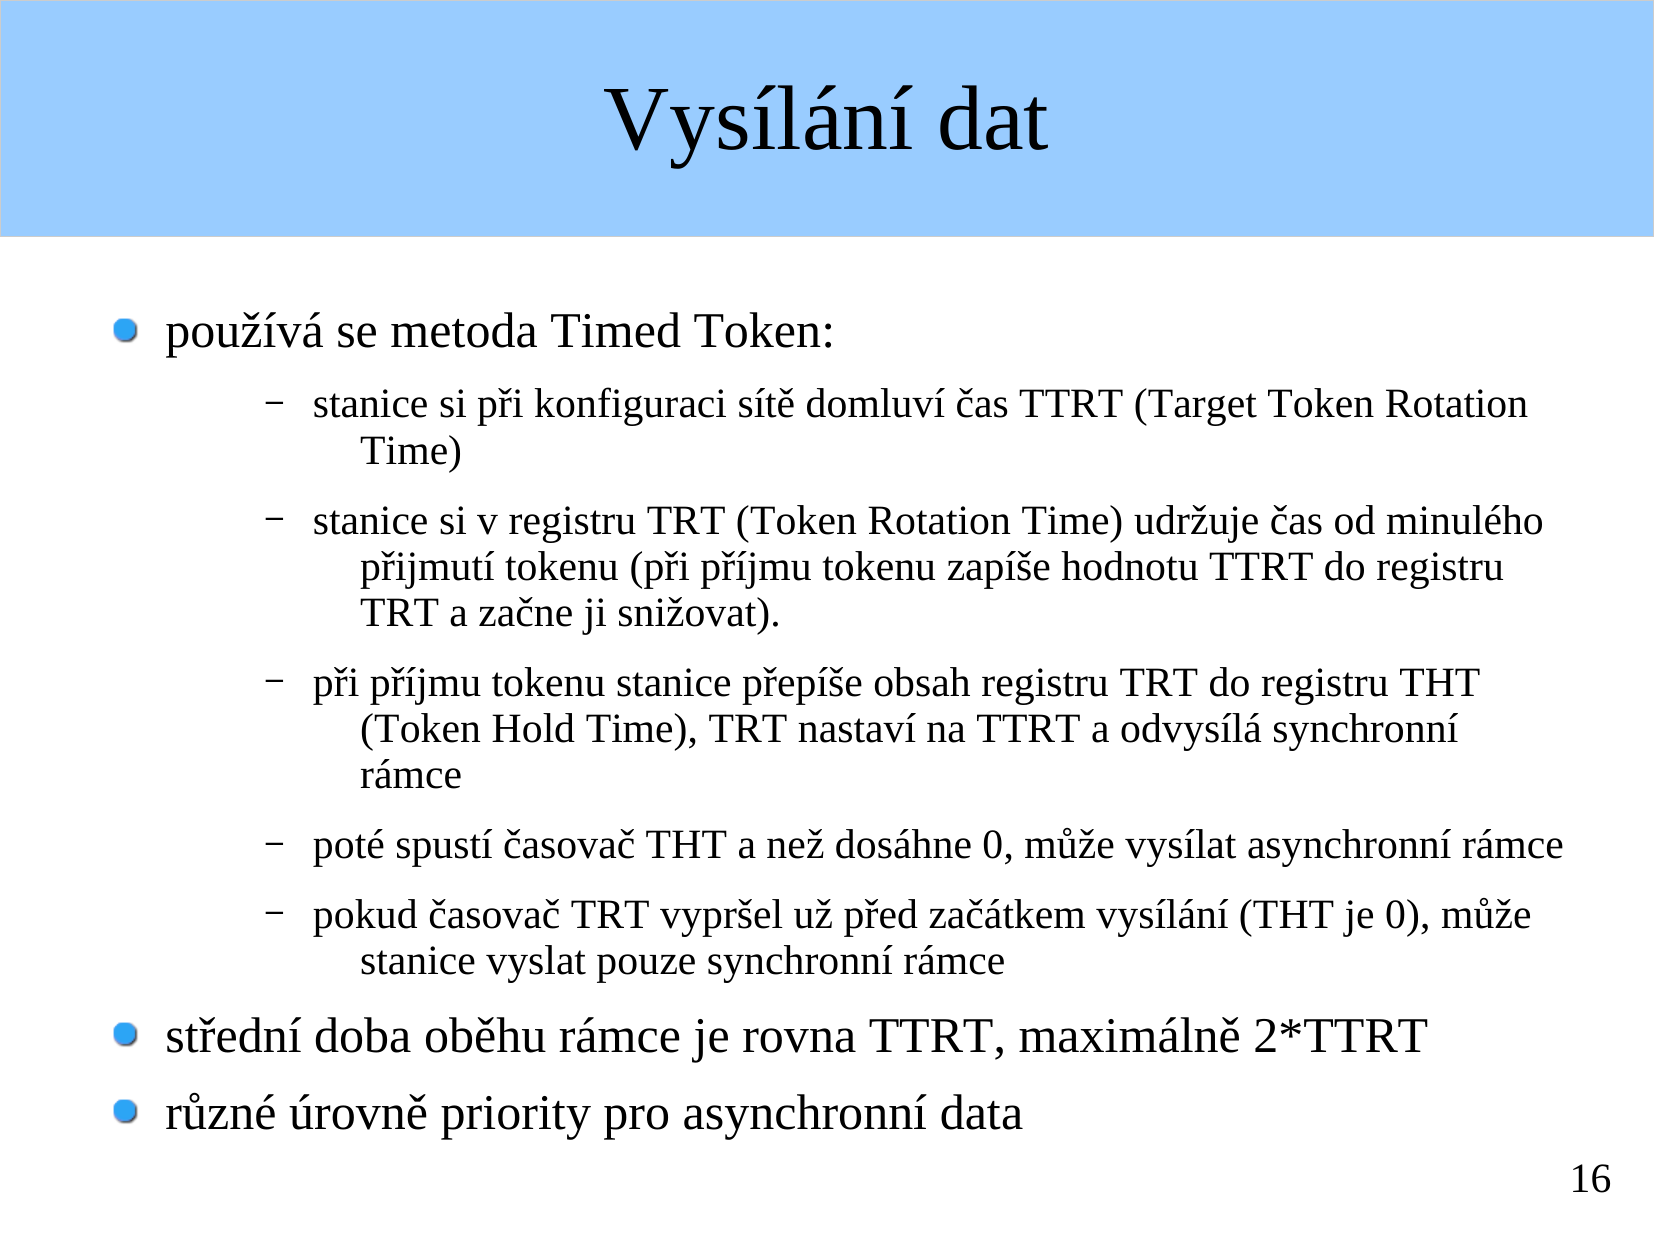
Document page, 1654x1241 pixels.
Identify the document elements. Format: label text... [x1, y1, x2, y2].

list používá se metoda Timed Token: stanice si při konfiguraci sítě domluví čas TTRT (Target Token Rotation Time) stanice si v registru TRT (Token Rotation Time) udržuje čas od minulého přijmutí tokenu (při příjmu tokenu zapíše hodnotu TTRT do registru TRT a začne ji snižovat). při příjmu tokenu stanice přepíše obsah registru TRT do registru THT (Token Hold Time), TRT nastaví na TTRT a odvysílá synchronní rámce poté spustí časovač THT a než dosáhne 0, může vysílat asynchronní rámce pokud časovač TRT vypršel už před začátkem vysílání (THT je 0), může stanice vyslat pouze synchronní rámce střední doba oběhu rámce je rovna TTRT, maximálně 2*TTRT různé úrovně priority pro asynchronní data [76, 303, 1571, 1208]
title Vysílání dat [0, 0, 1654, 237]
